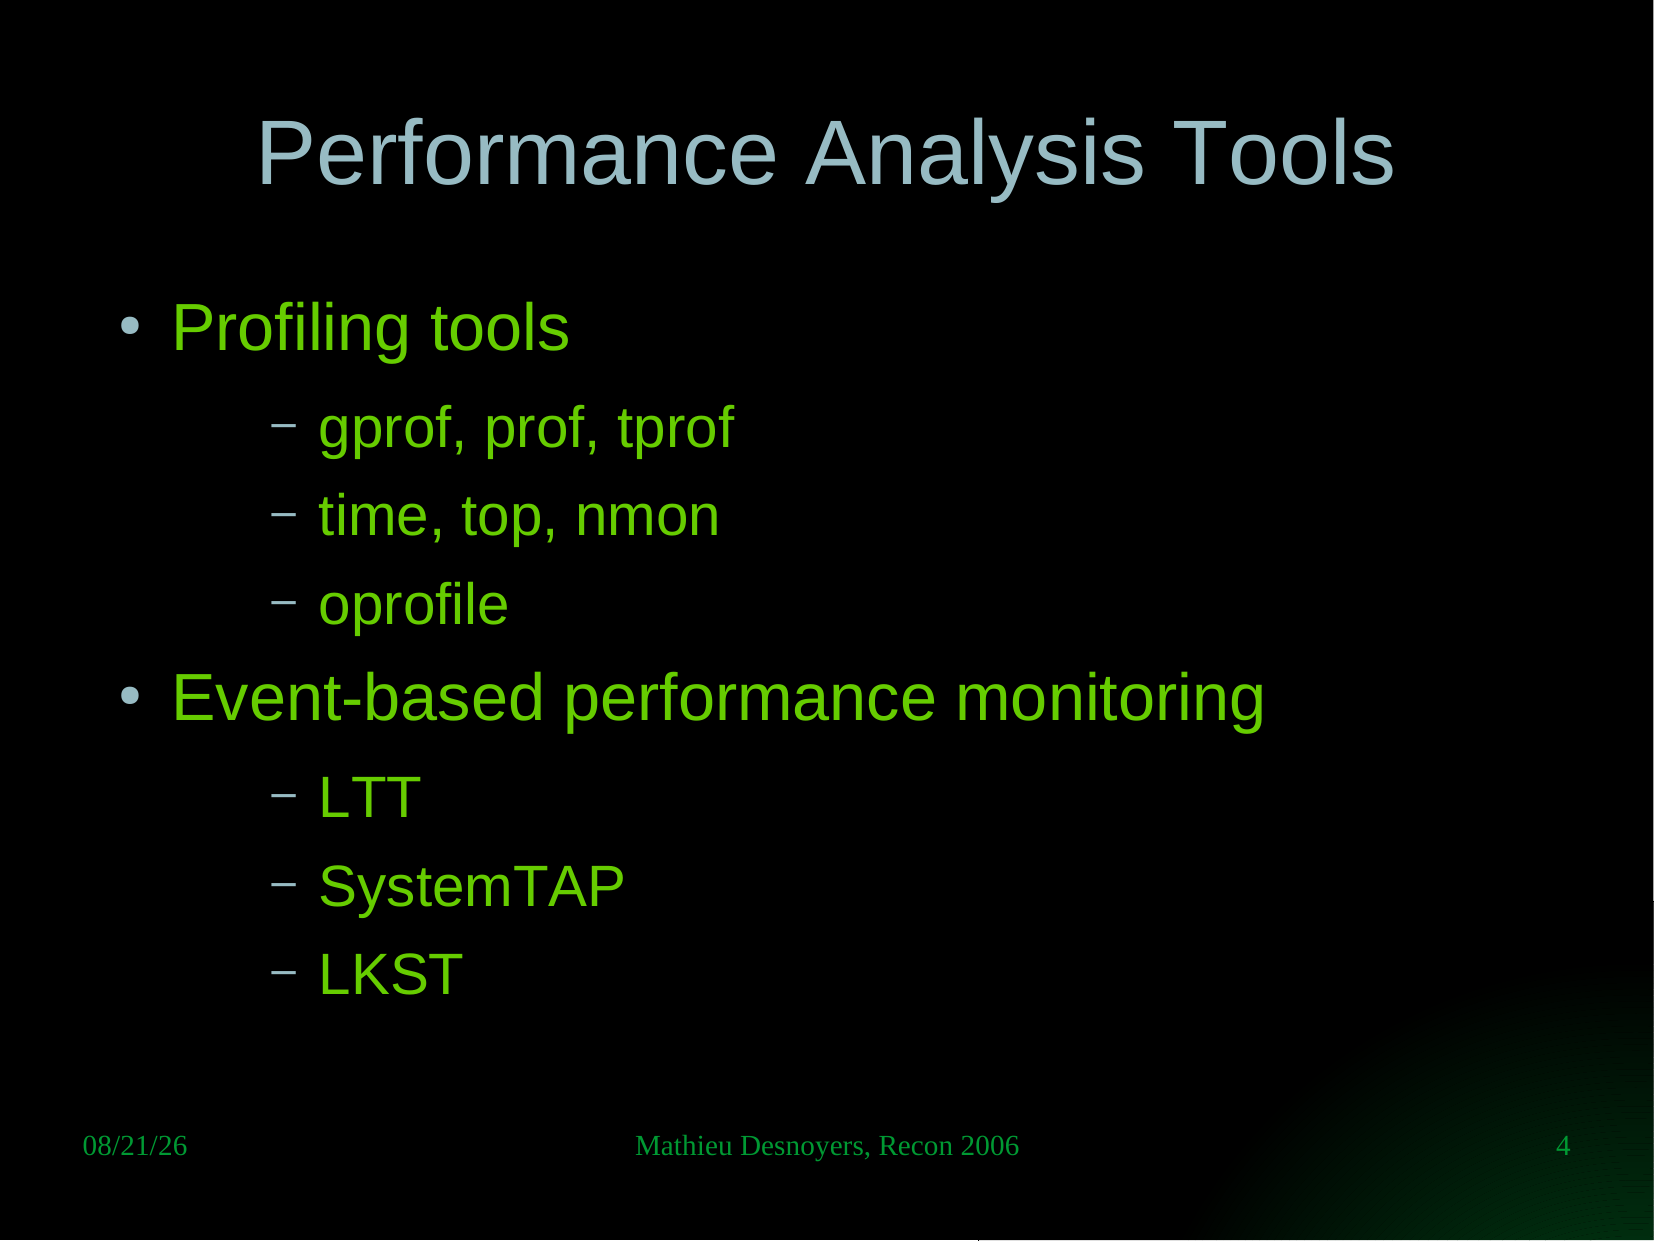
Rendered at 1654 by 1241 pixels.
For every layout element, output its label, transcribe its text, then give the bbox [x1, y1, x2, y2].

title Performance Analysis Tools [82, 49, 1571, 257]
list Profiling tools gprof, prof, tprof time, top, nmon oprofile Event-based performance monitoring LTT SystemTAP LKST [82, 290, 1571, 1109]
